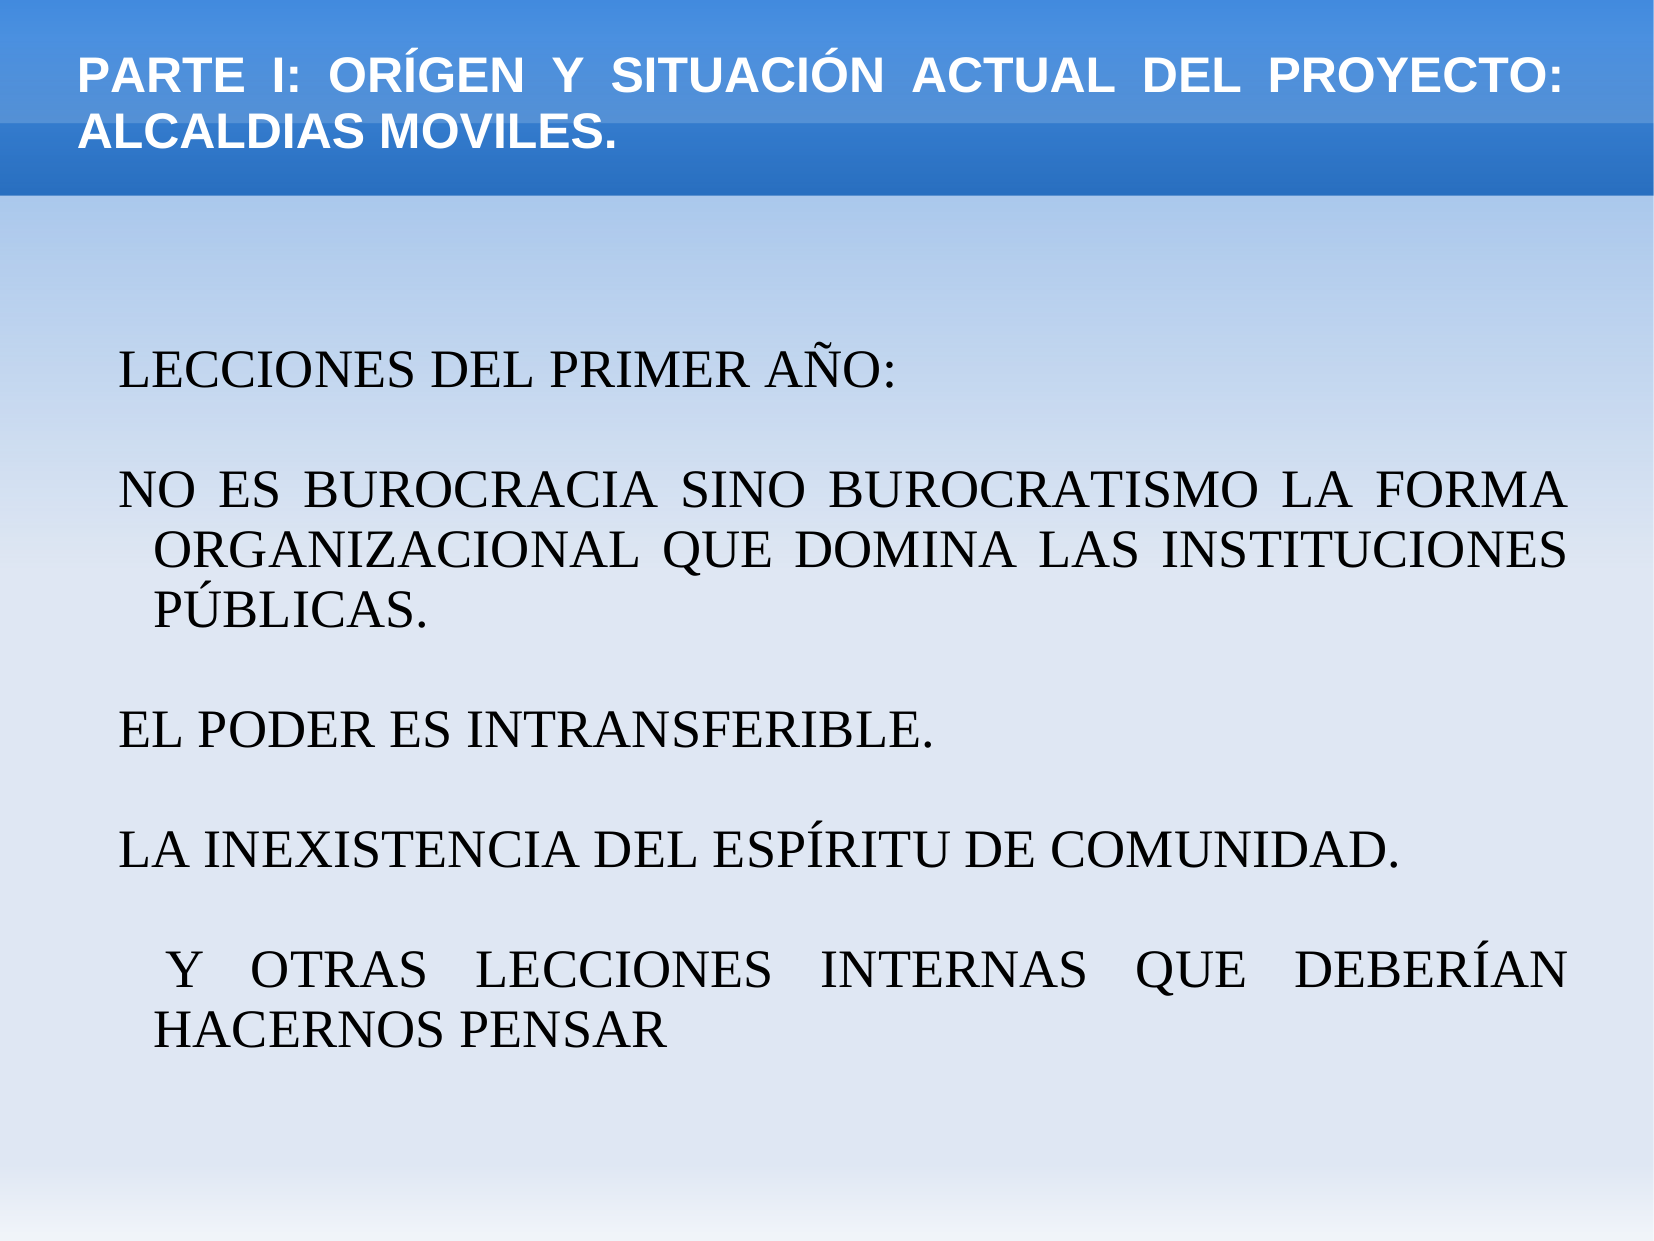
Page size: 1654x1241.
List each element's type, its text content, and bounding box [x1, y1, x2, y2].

picture [0, 0, 1654, 1241]
subtitle LECCIONES DEL PRIMER AÑO: NO ES BUROCRACIA SINO BUROCRATISMO LA FORMA ORGANIZACIONAL QUE DOMINA LAS INSTITUCIONES PÚBLICAS. EL PODER ES INTRANSFERIBLE. LA INEXISTENCIA DEL ESPÍRITU DE COMUNIDAD. Y OTRAS LECCIONES INTERNAS QUE DEBERÍAN HACERNOS PENSAR [82, 290, 1571, 1109]
title PARTE I: ORÍGEN Y SITUACIÓN ACTUAL DEL PROYECTO: ALCALDIAS MOVILES. [76, 0, 1565, 208]
